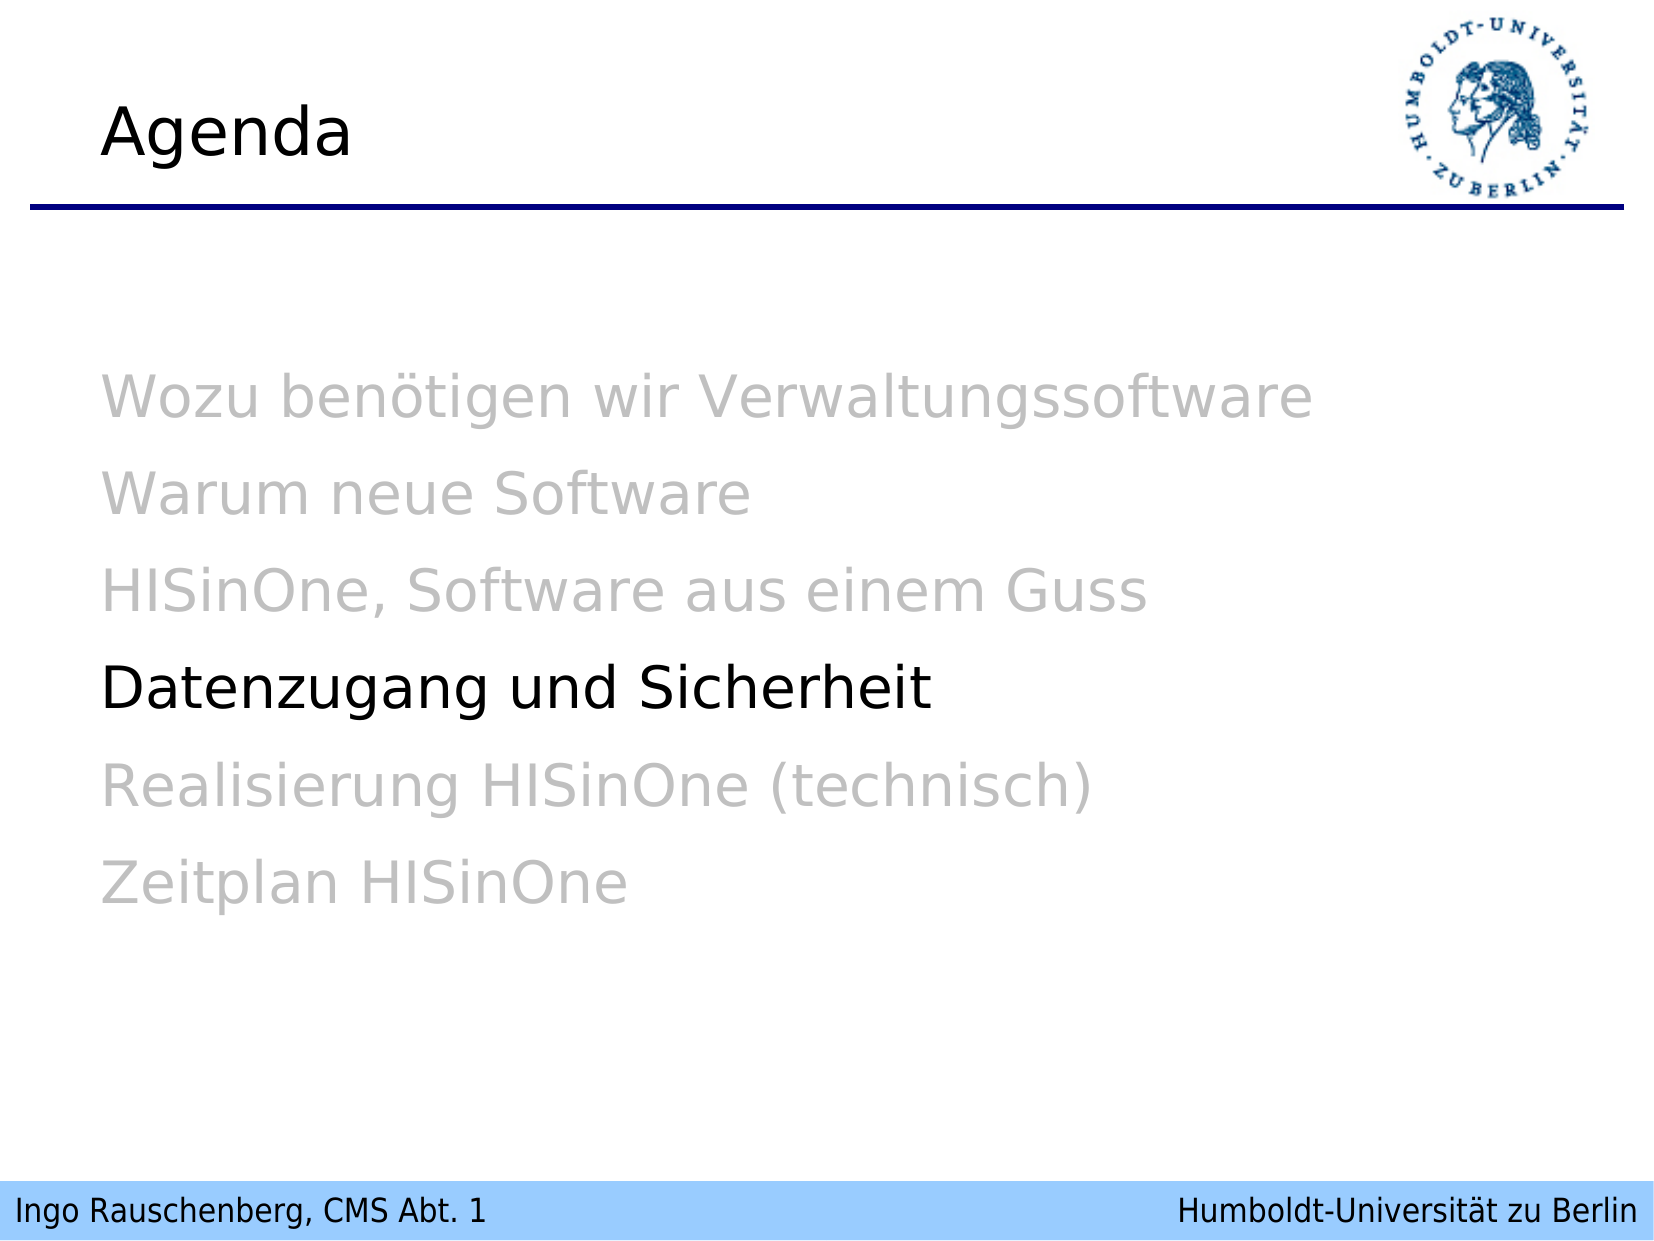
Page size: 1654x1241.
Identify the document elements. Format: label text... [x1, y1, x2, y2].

picture [1398, 10, 1595, 204]
list Wozu benötigen wir Verwaltungssoftware Warum neue Software HISinOne, Software aus einem Guss Datenzugang und Sicherheit Realisierung HISinOne (technisch) Zeitplan HISinOne [82, 265, 1571, 1094]
title Agenda [82, 56, 1388, 207]
text_box Ingo Rauschenberg, CMS Abt. 1 [0, 1181, 826, 1241]
text_box Humboldt-Universität zu Berlin [826, 1181, 1654, 1241]
